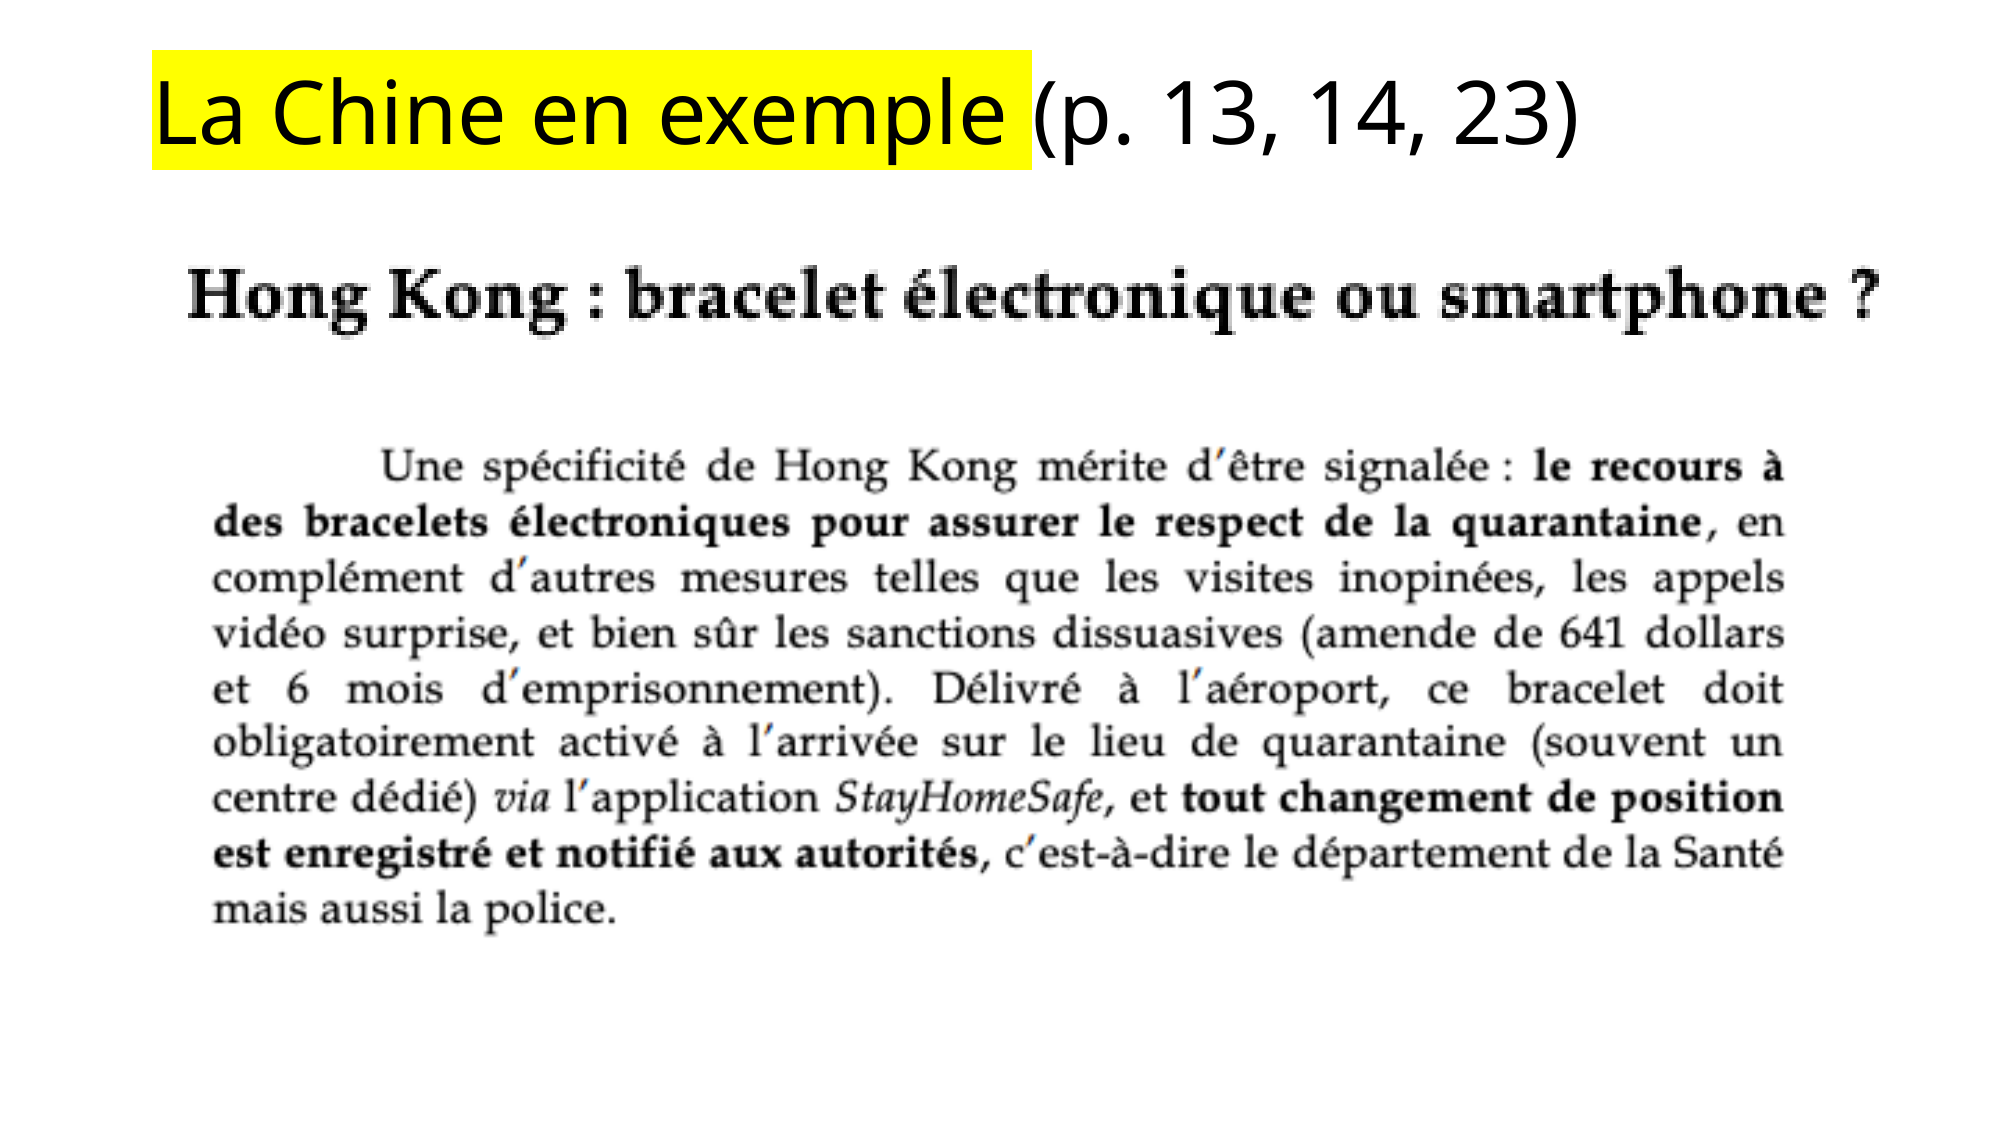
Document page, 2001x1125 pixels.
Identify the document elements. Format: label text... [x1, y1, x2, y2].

picture [185, 434, 1815, 946]
picture [171, 248, 1949, 384]
title La Chine en exemple (p. 13, 14, 23) [137, 59, 1863, 278]
